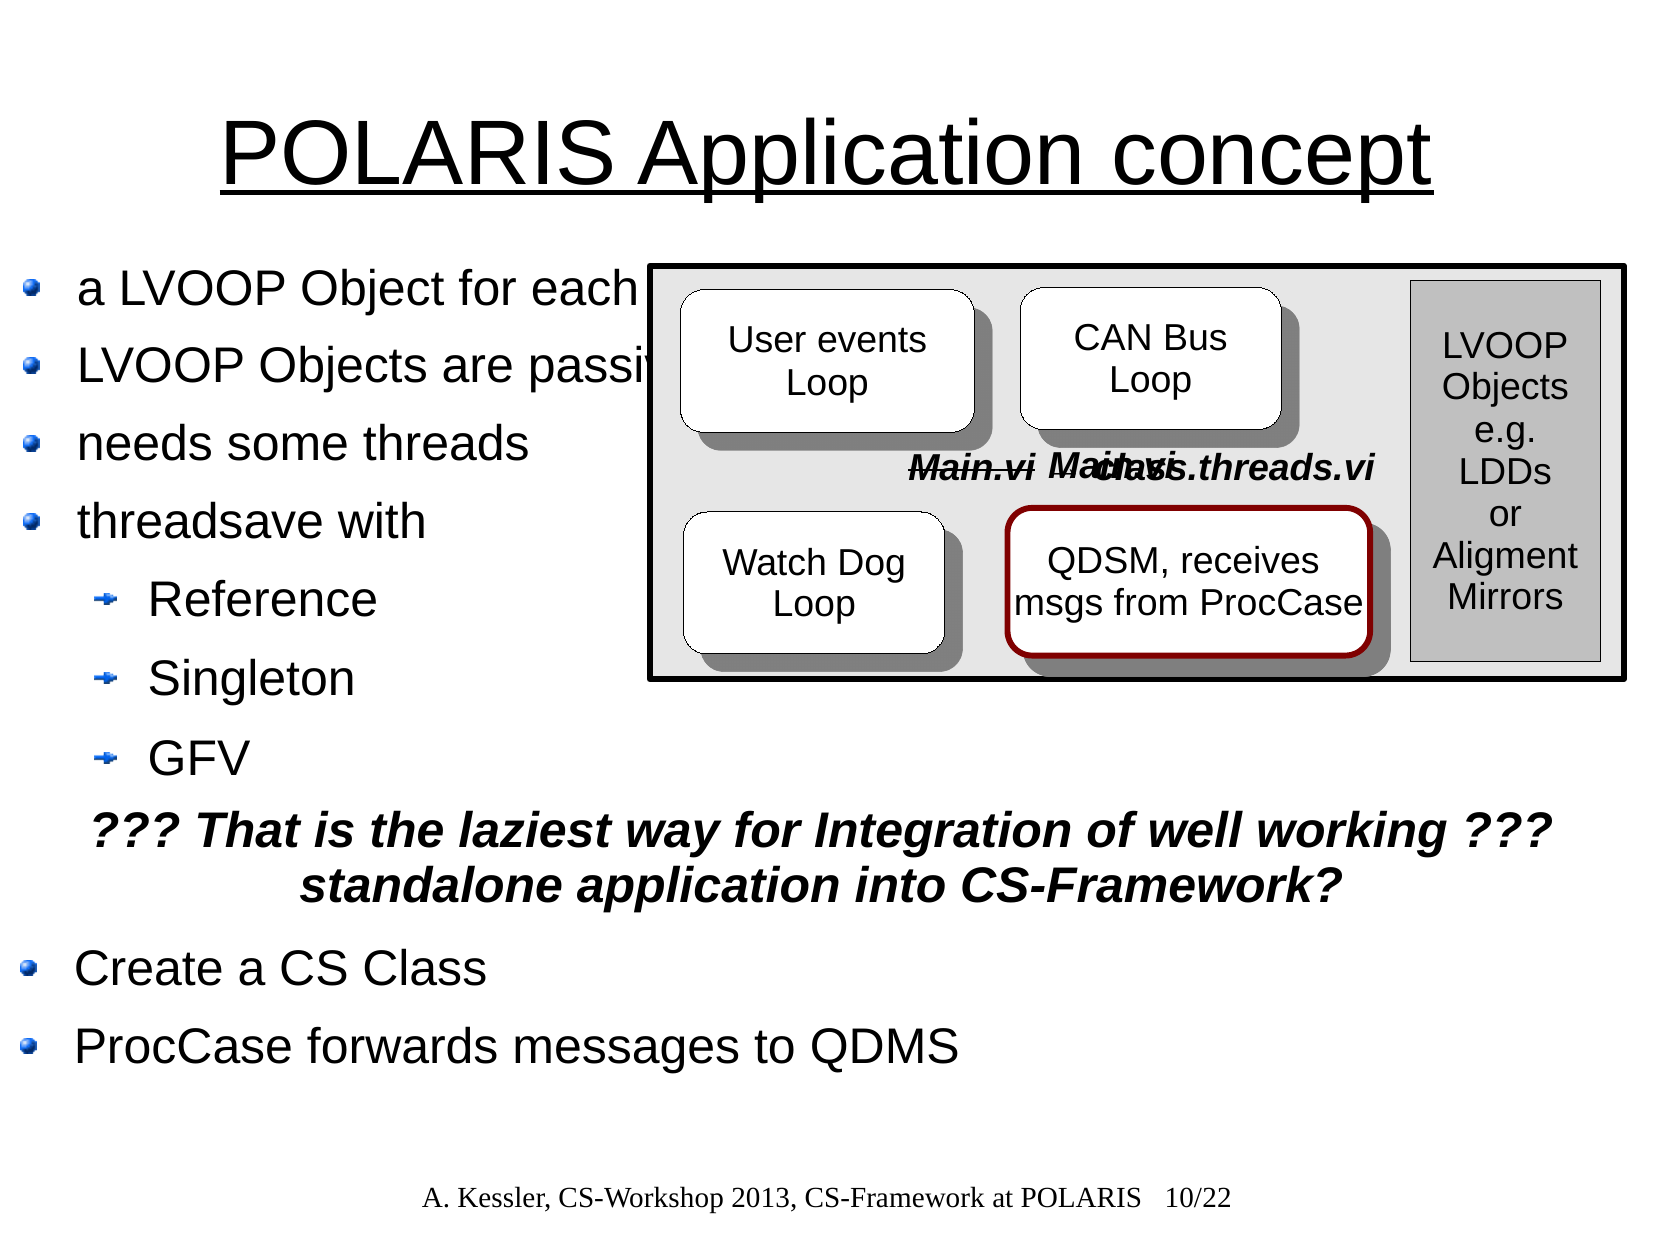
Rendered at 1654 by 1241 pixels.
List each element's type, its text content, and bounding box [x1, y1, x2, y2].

text_box User events Loop [680, 289, 975, 433]
text_box [649, 265, 1625, 680]
text_box QDSM, receives msgs from ProcCase [1007, 507, 1371, 656]
text_box Main.vi → class.threads.vi [893, 439, 1391, 498]
list a LVOOP Object for each device LVOOP Objects are passiv needs some threads threadsave with Reference Singleton GFV [5, 259, 1430, 786]
text_box LVOOP Objects e.g. LDDs or Aligment Mirrors [1410, 280, 1601, 662]
text_box CAN Bus Loop [1020, 287, 1282, 430]
text_box Main.vi [1033, 436, 1191, 495]
text_box Create a CS Class ProcCase forwards messages to QDMS [2, 940, 1536, 1074]
text_box Watch Dog Loop [683, 511, 945, 654]
title POLARIS Application concept [82, 49, 1571, 257]
text_box ??? That is the laziest way for Integration of well working ???standalone application into CS-Framework? [74, 794, 1595, 939]
